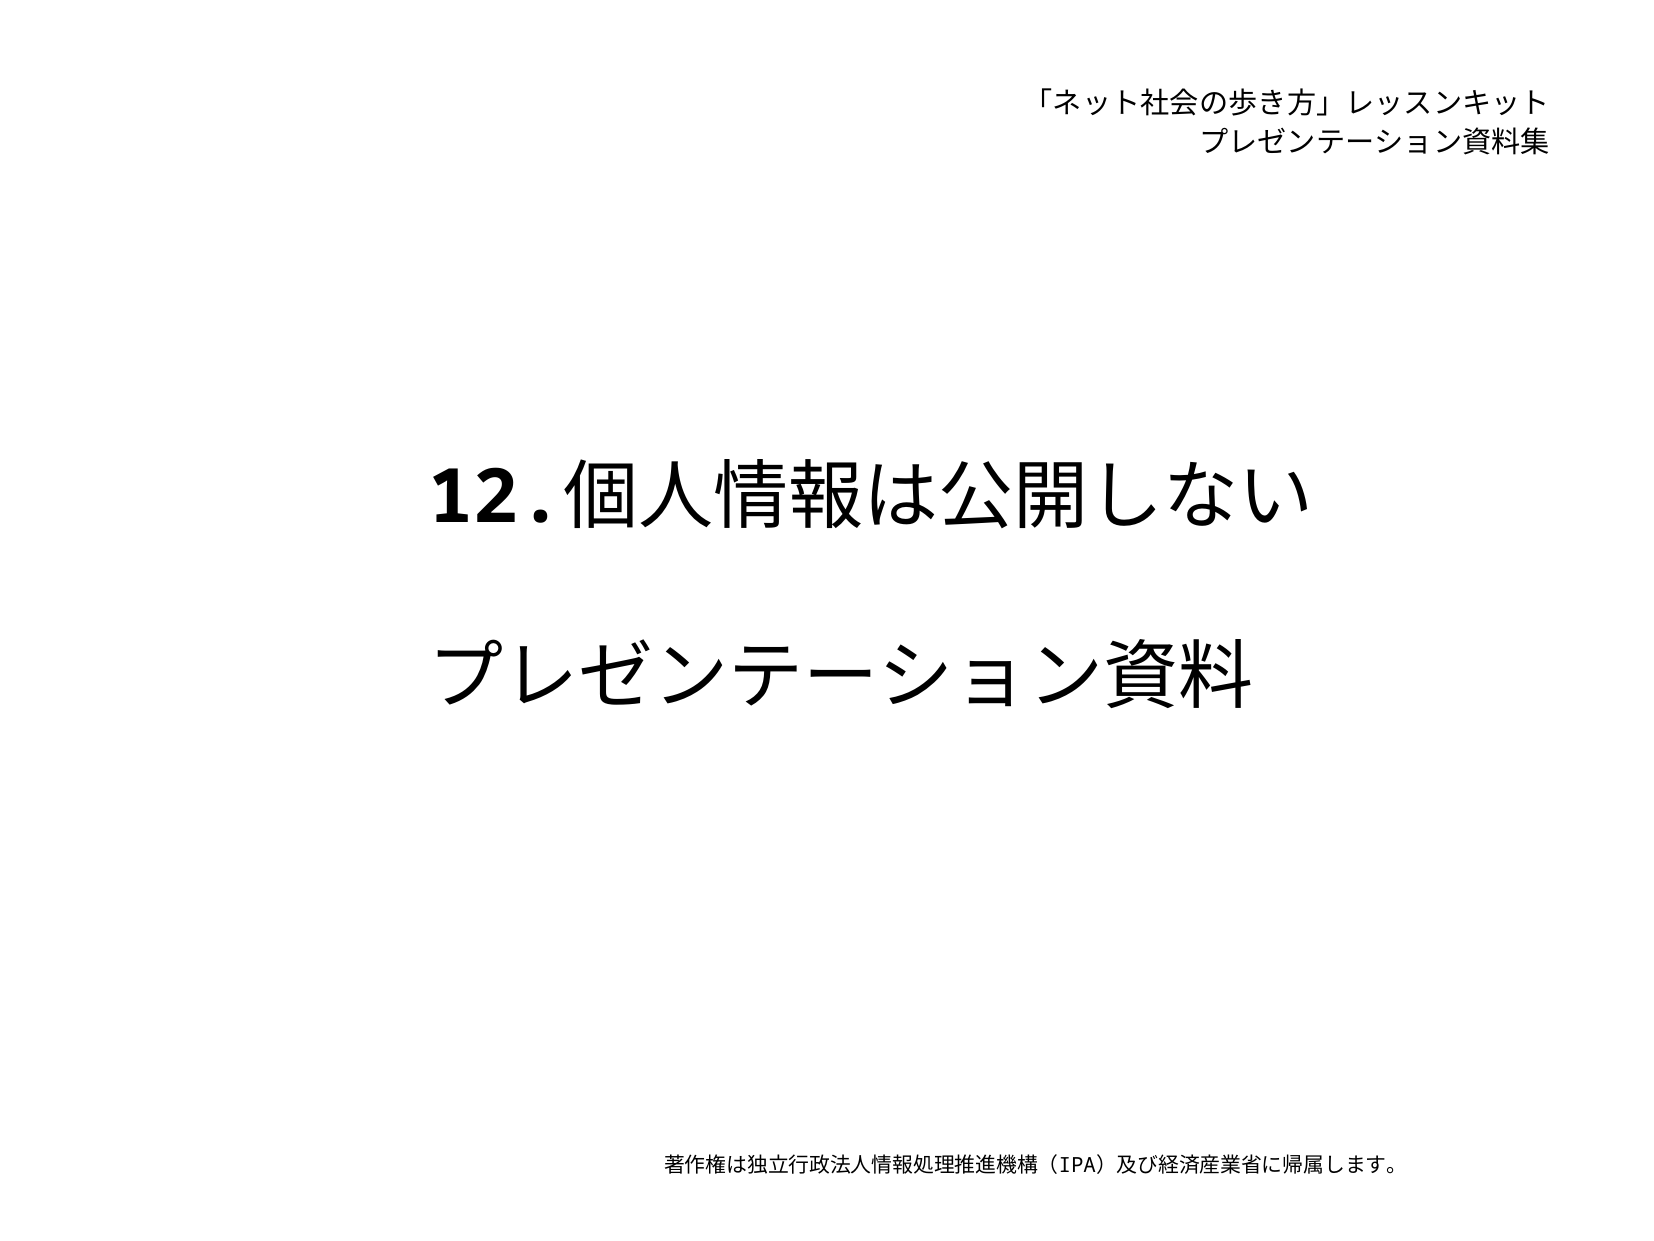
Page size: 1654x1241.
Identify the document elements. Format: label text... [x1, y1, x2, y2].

text_box 著作権は独立行政法人情報処理推進機構（IPA）及び経済産業省に帰属します。 [649, 1145, 1536, 1186]
text_box 「ネット社会の歩き方」レッスンキット プレゼンテーション資料集 [1003, 74, 1566, 169]
text_box 12.個人情報は公開しない プレゼンテーション資料 [413, 442, 1329, 729]
